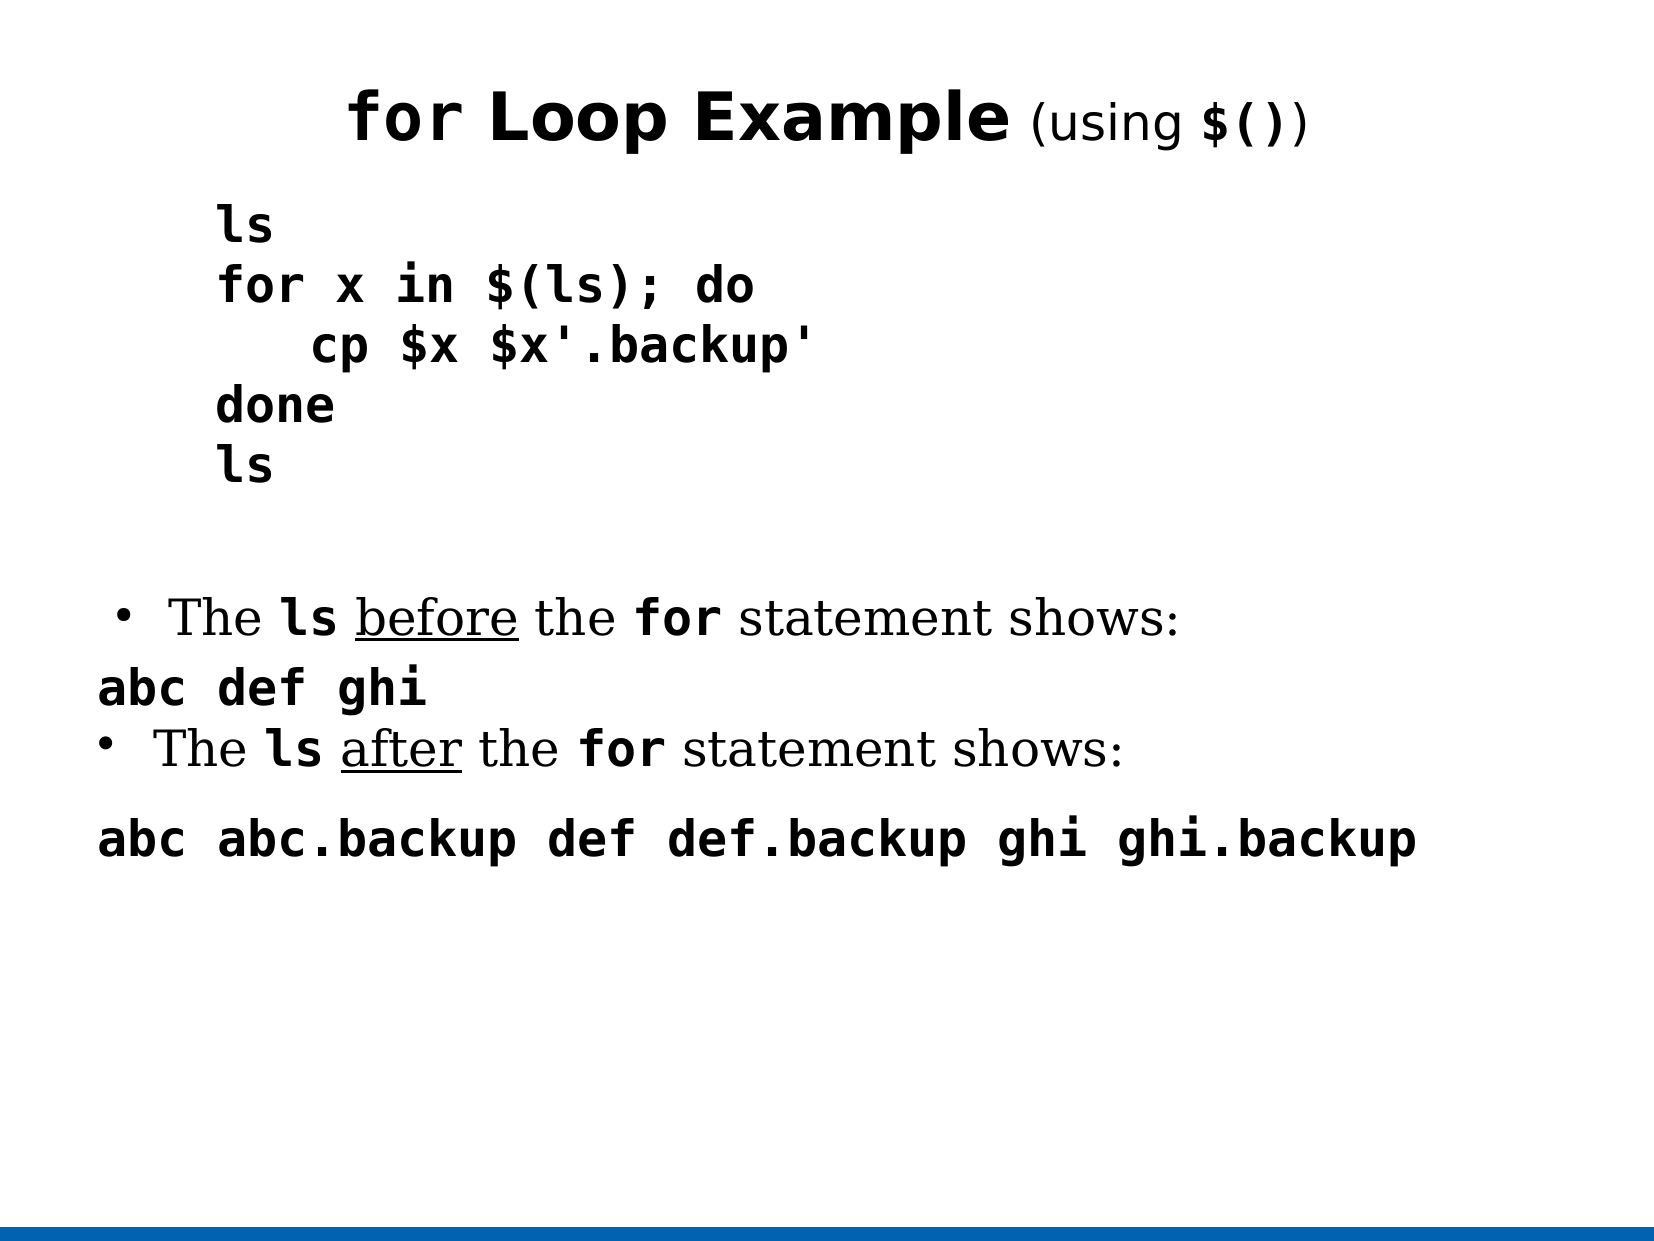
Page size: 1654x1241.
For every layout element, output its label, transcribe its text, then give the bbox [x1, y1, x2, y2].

list ls for x in $(ls); do cp $x $x'.backup' done ls The ls before the for statement shows: abc def ghi The ls after the for statement shows: abc abc.backup def def.backup ghi ghi.backup [82, 185, 1571, 1008]
title for Loop Example (using $()) [82, 50, 1571, 178]
